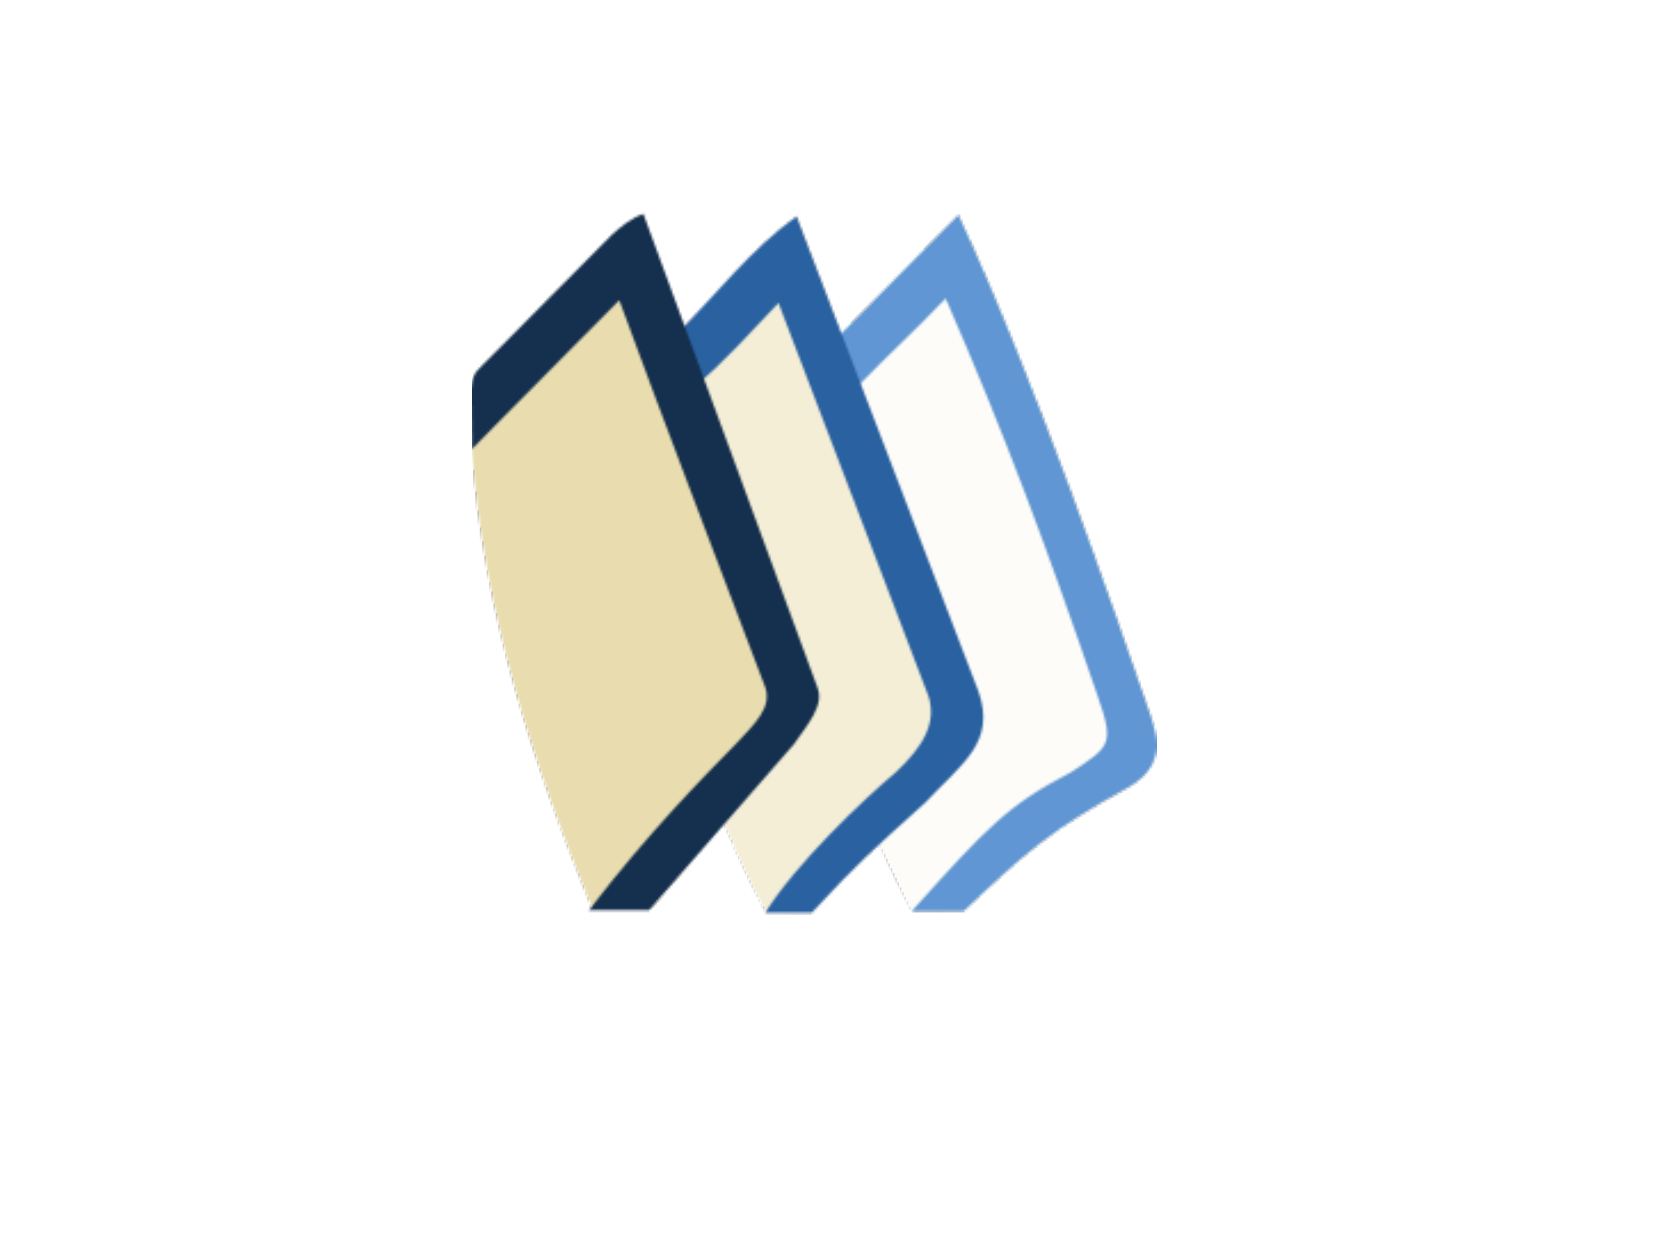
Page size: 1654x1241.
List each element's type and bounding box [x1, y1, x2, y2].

picture [472, 206, 1157, 922]
